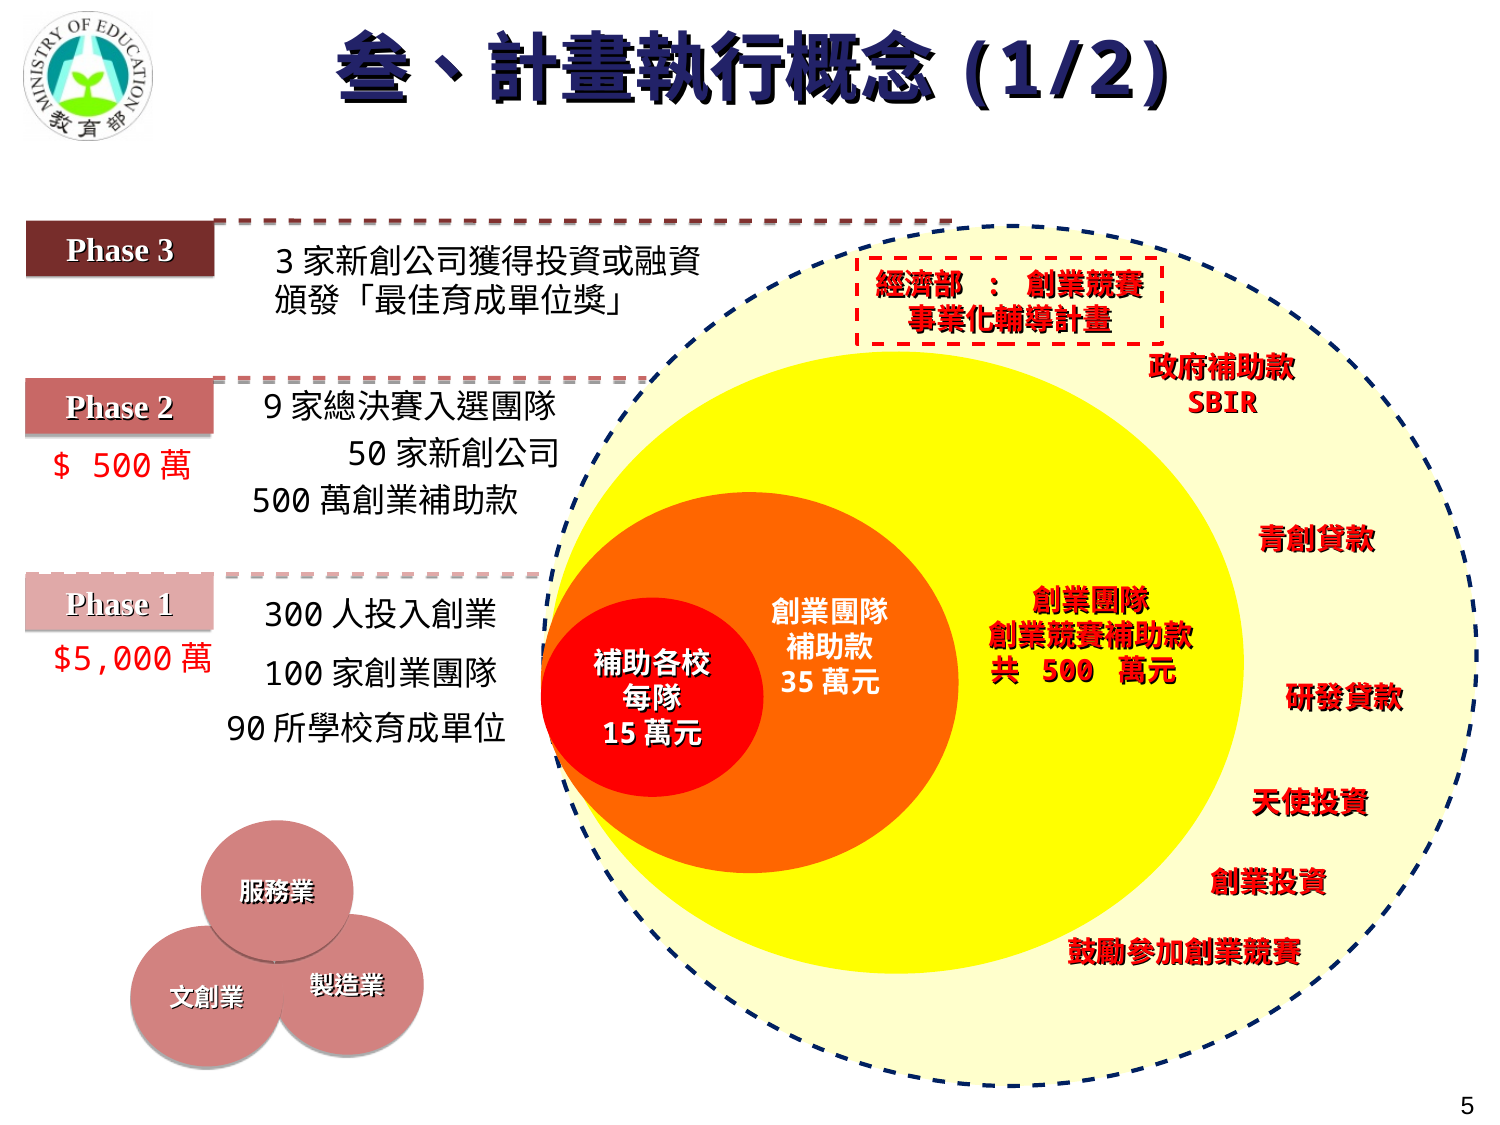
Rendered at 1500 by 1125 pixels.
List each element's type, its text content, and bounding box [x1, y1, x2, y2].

text_box $ 500萬 [36, 436, 186, 493]
title 叁、計畫執行概念(1/2) [128, 11, 1383, 118]
text_box 創業投資 鼓勵參加創業競賽 [1009, 855, 1360, 995]
text_box 300人投入創業 [248, 585, 498, 642]
text_box 500萬創業補助款 [236, 471, 519, 528]
text_box 3家新創公司獲得投資或融資 頒發「最佳育成單位獎」 [259, 232, 711, 329]
text_box 青創貸款 [1232, 512, 1401, 571]
text_box 補助各校每隊 15萬元 [540, 597, 764, 797]
text_box 9家總決賽入選團隊 [247, 378, 565, 434]
text_box 研發貸款 [1260, 671, 1428, 730]
text_box $5,000萬 [37, 629, 203, 686]
text_box 90所學校育成單位 [210, 699, 511, 756]
text_box Phase 3 [26, 220, 215, 277]
text_box 創業團隊 創業競賽補助款 共 500 萬元 [972, 574, 1209, 696]
text_box 文創業 [130, 925, 284, 1067]
text_box [540, 226, 1477, 1086]
text_box Phase 2 [25, 378, 214, 434]
text_box 創業團隊 補助款 35萬元 [756, 585, 905, 778]
text_box 天使投資 [1226, 776, 1394, 835]
text_box 經濟部 : 創業競賽事業化輔導計畫 [857, 257, 1162, 344]
text_box Phase 1 [25, 574, 214, 630]
text_box 政府補助款 SBIR [1121, 340, 1323, 439]
text_box 100家創業團隊 [248, 644, 498, 699]
text_box 服務業 [201, 820, 354, 961]
text_box 50家新創公司 [332, 434, 565, 481]
text_box 製造業 [275, 914, 424, 1055]
